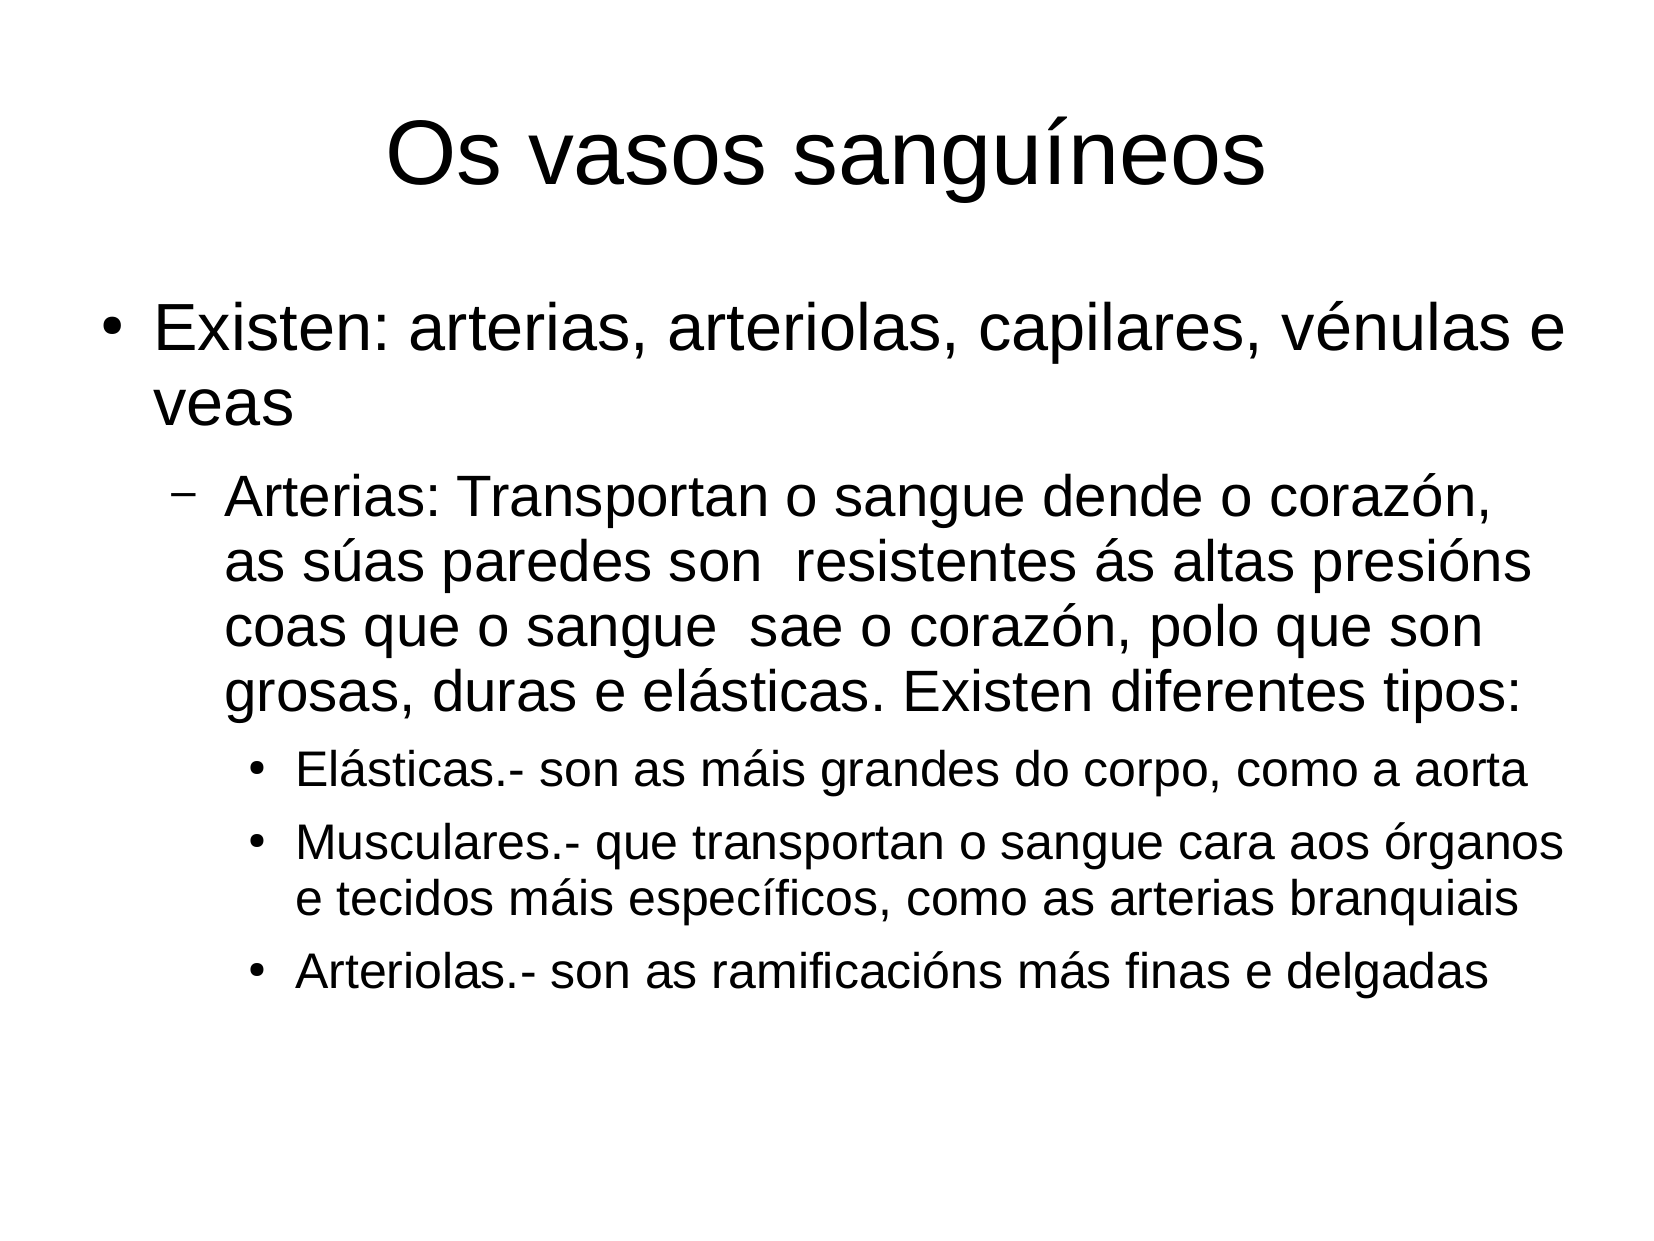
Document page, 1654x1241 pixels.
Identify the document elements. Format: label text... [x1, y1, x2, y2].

title Os vasos sanguíneos [82, 49, 1571, 257]
list Existen: arterias, arteriolas, capilares, vénulas e veas Arterias: Transportan o sangue dende o corazón, as súas paredes son resistentes ás altas presións coas que o sangue sae o corazón, polo que son grosas, duras e elásticas. Existen diferentes tipos: Elásticas.- son as máis grandes do corpo, como a aorta Musculares.- que transportan o sangue cara aos órganos e tecidos máis específicos, como as arterias branquiais Arteriolas.- son as ramificacións más finas e delgadas [82, 290, 1571, 1010]
